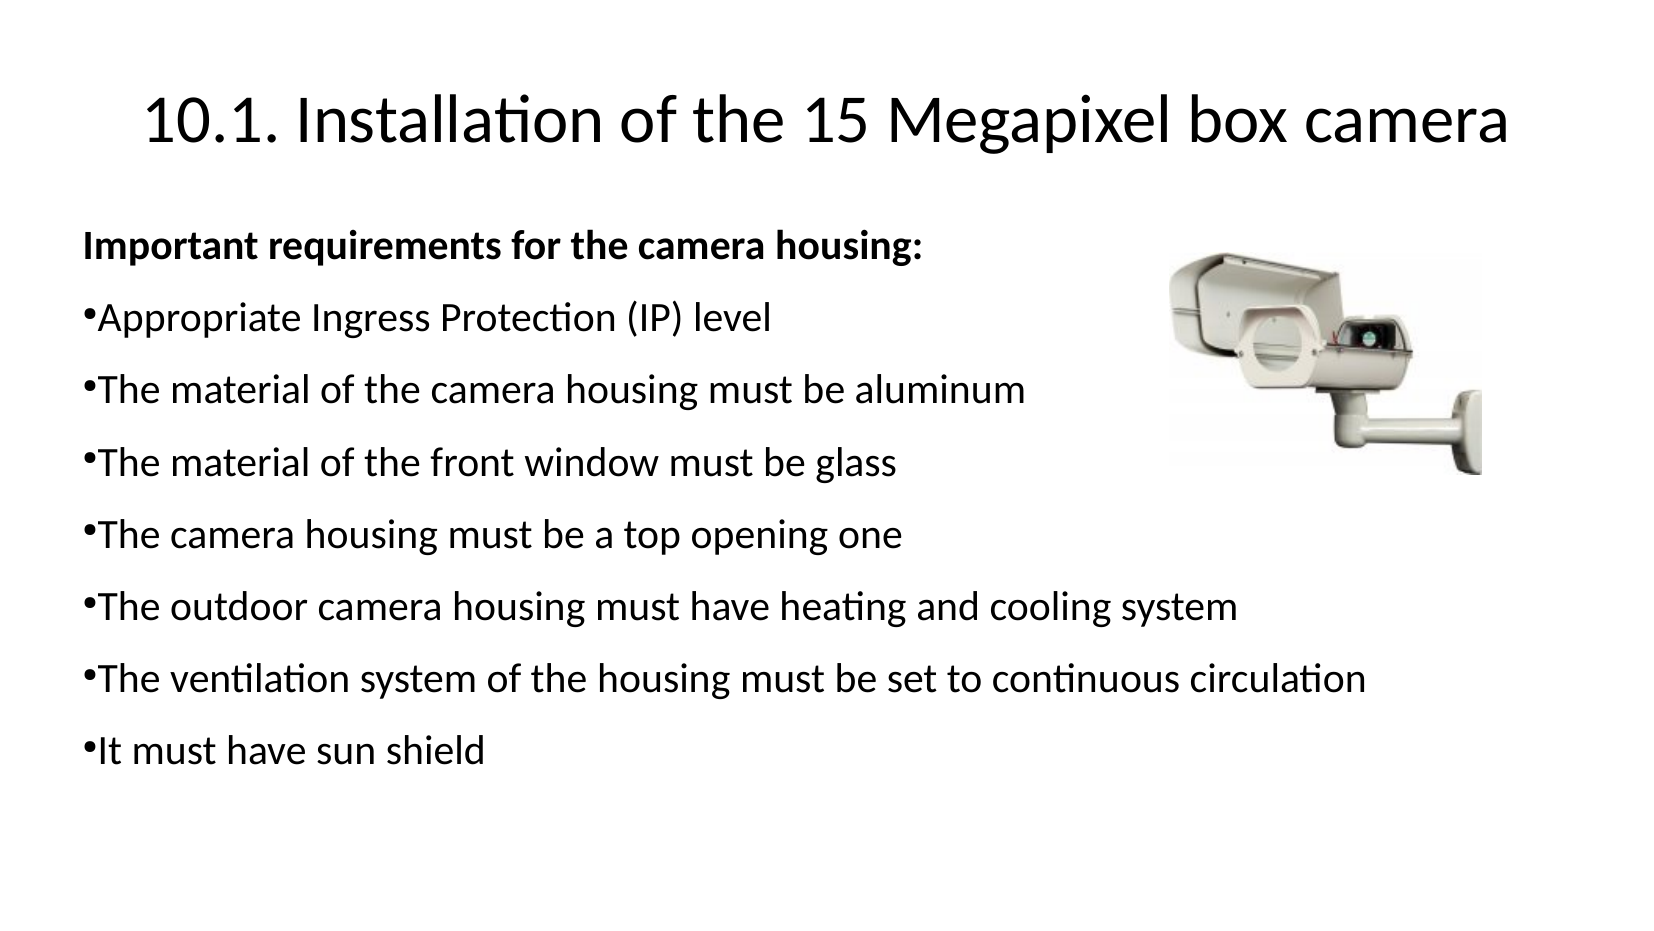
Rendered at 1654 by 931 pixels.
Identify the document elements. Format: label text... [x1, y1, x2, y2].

subtitle Important requirements for the camera housing: Appropriate Ingress Protection (IP) level The material of the camera housing must be aluminum The material of the front window must be glass The camera housing must be a top opening one The outdoor camera housing must have heating and cooling system The ventilation system of the housing must be set to continuous circulation It must have sun shield [82, 217, 1571, 796]
title 10.1. Installation of the 15 Megapixel box camera [82, 73, 1571, 157]
picture [1169, 252, 1482, 475]
